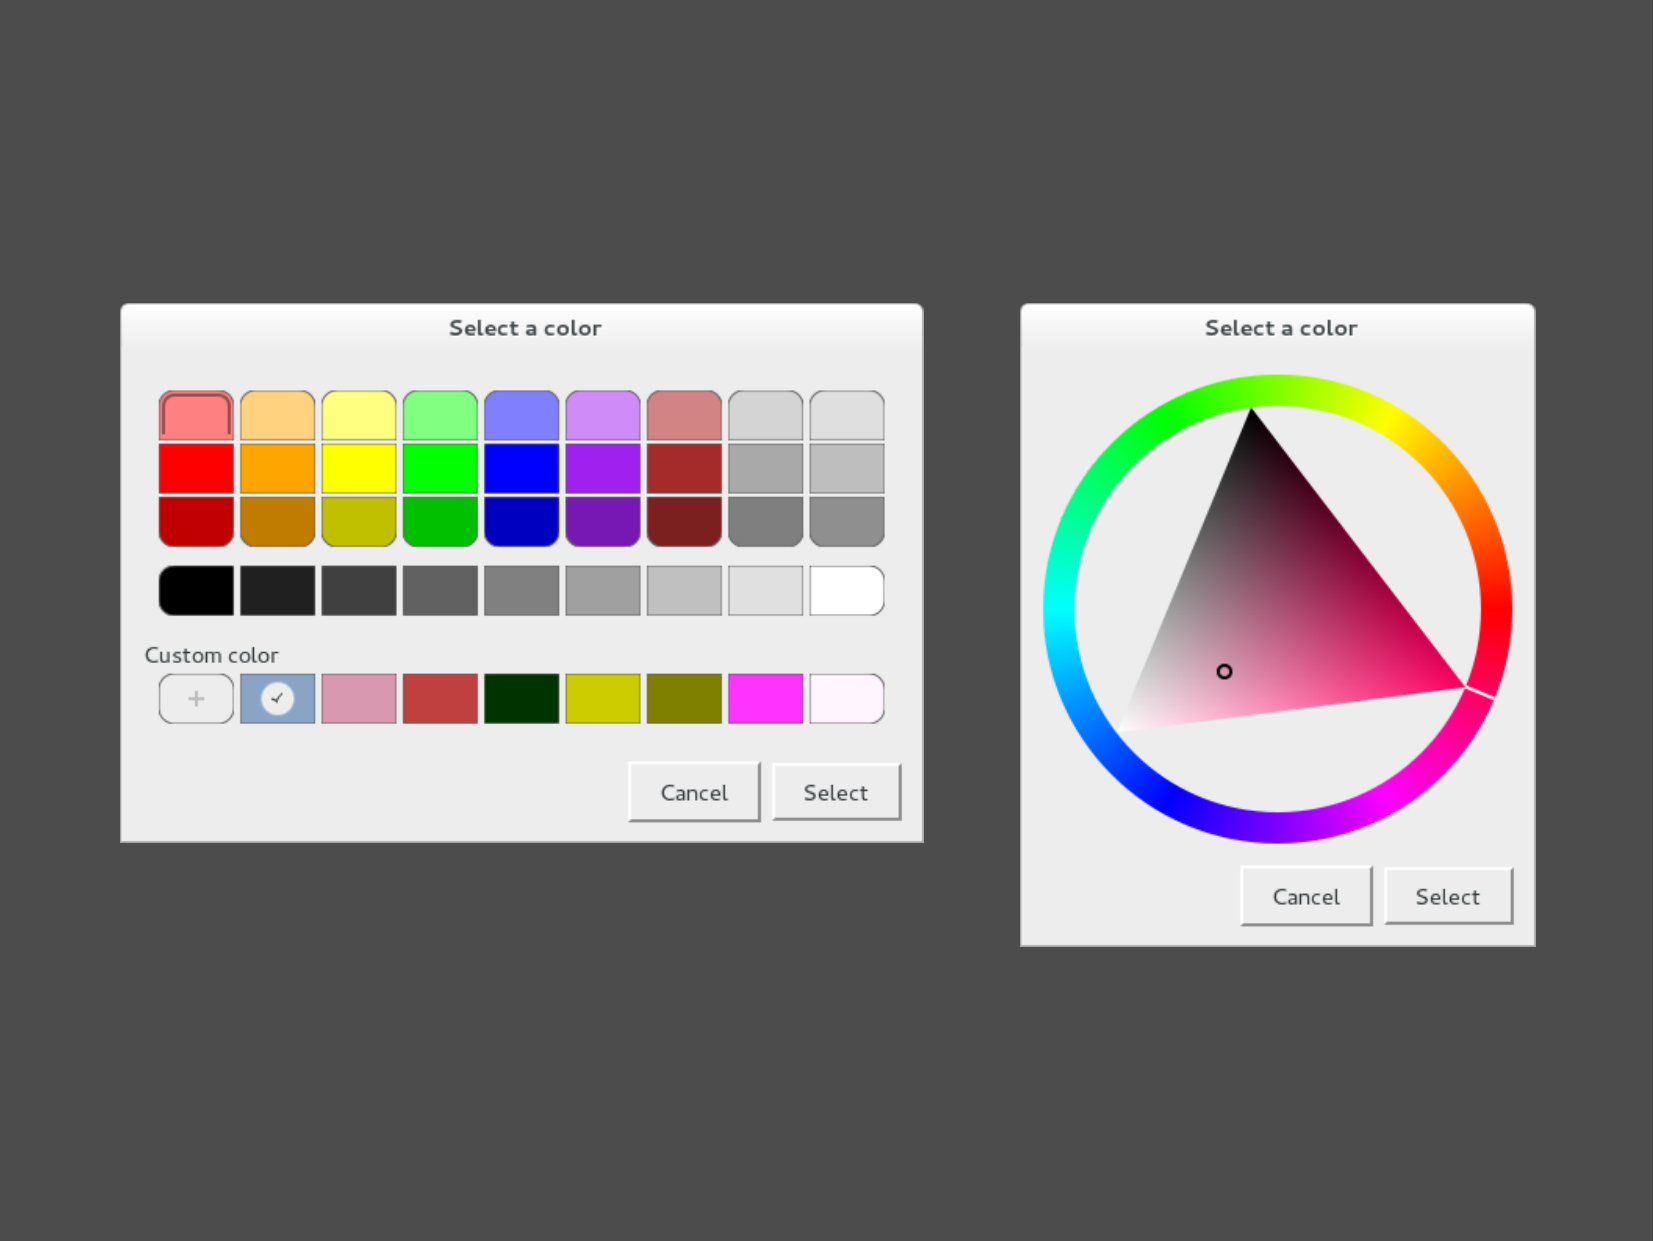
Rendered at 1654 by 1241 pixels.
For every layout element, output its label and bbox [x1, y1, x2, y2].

picture [120, 303, 924, 843]
picture [1020, 303, 1536, 947]
